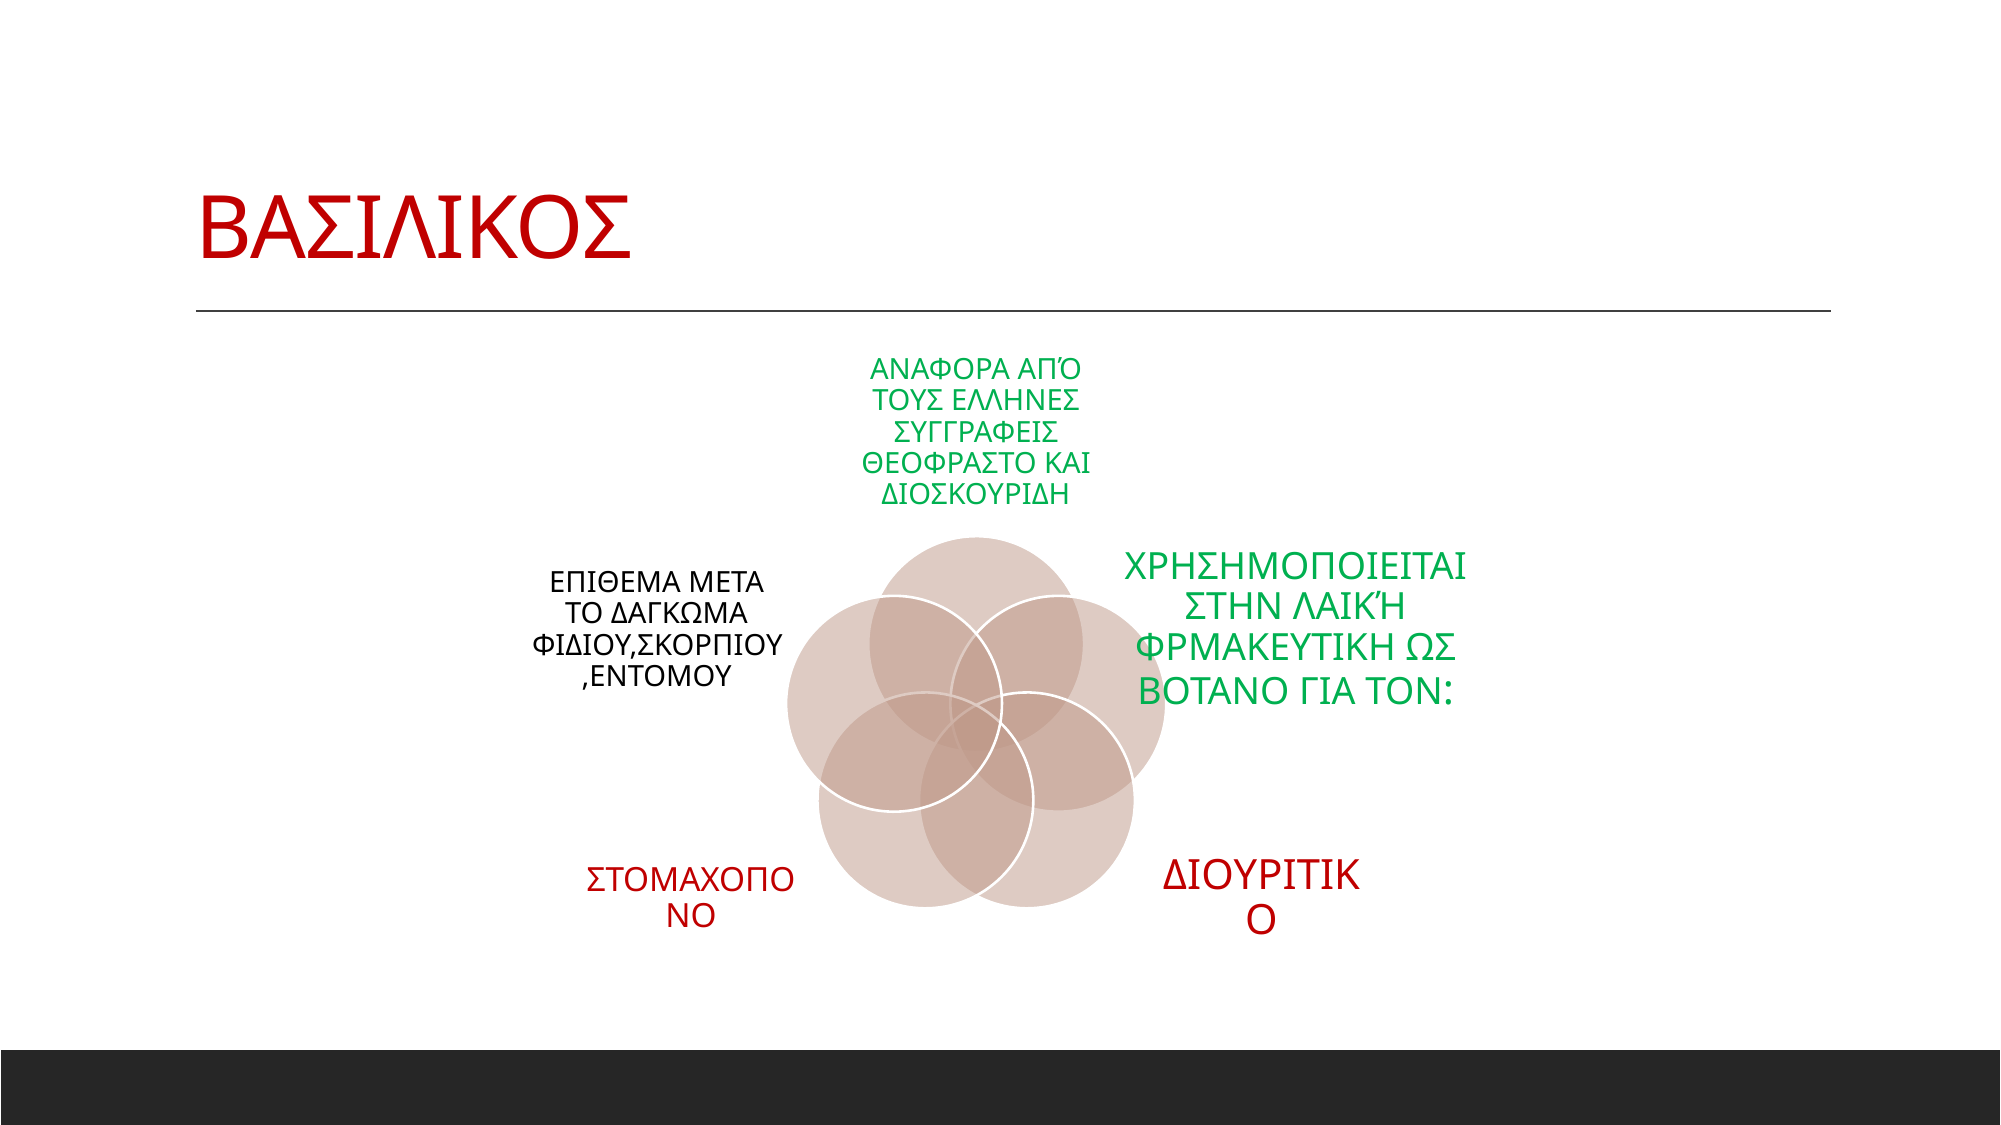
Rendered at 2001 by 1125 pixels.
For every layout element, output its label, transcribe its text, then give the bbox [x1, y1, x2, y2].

text_box [786, 536, 1157, 909]
text_box ΣΤΟΜΑΧΟΠΟΝΟ [578, 819, 804, 978]
text_box ΕΠΙΘΕΜΑ ΜΕΤΑ ΤΟ ΔΑΓΚΩΜΑ ΦΙΔΙΟΥ,ΣΚΟΡΠΙΟΥ,ΕΝΤΟΜΟΥ [531, 551, 783, 709]
text_box ΑΝΑΦΟΡΑ ΑΠΌ ΤΟΥΣ ΕΛΛΗΝΕΣ ΣΥΓΓΡΑΦΕΙΣ ΘΕΟΦΡΑΣΤΟ ΚΑΙ ΔΙΟΣΚΟΥΡΙΔΗ [850, 331, 1102, 535]
text_box ΔΙΟΥΡΙΤΙΚΟ [1148, 819, 1374, 978]
text_box ΧΡΗΣΗΜΟΠΟΙΕΙΤΑΙ ΣΤΗΝ ΛΑΙΚΉ ΦΡΜΑΚΕΥΤΙΚΗ ΩΣ ΒΟΤΑΝΟ ΓΙΑ ΤΟΝ: [1112, 512, 1480, 748]
title ΒΑΣΙΛΙΚΟΣ [180, 162, 674, 286]
